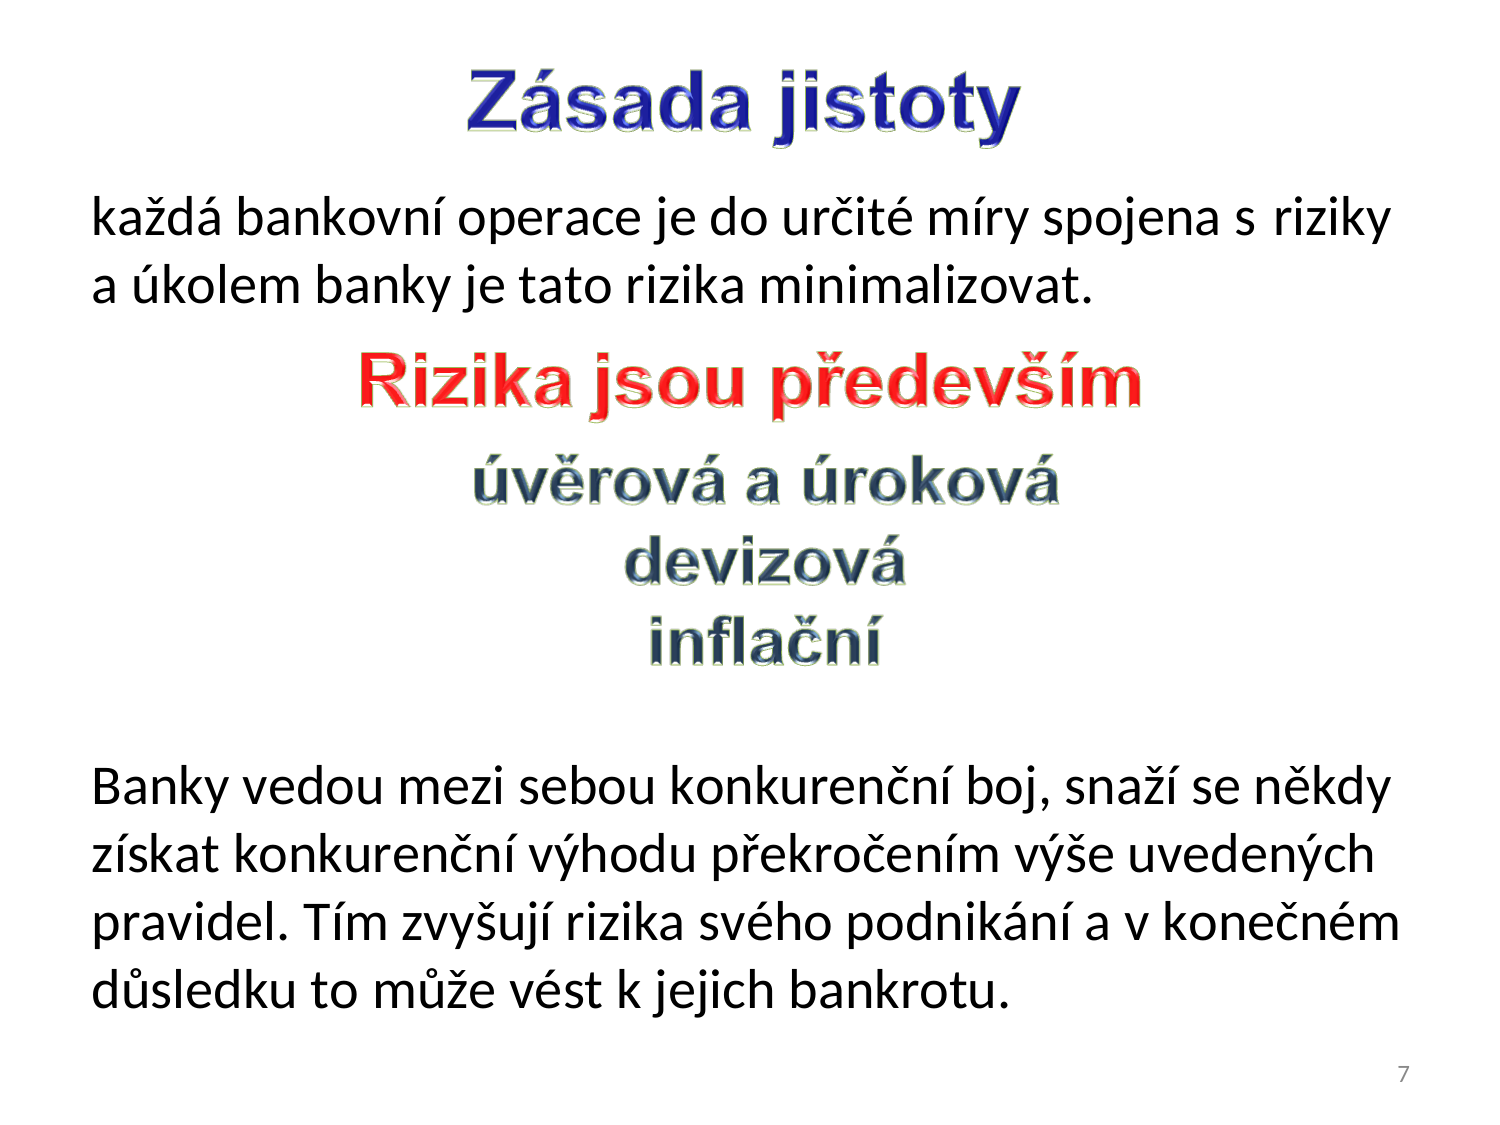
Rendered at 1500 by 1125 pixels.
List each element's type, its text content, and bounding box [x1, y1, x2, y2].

picture [309, 309, 1192, 691]
picture [415, 21, 1073, 160]
list každá bankovní operace je do určité míry spojena s riziky a úkolem banky je tato rizika minimalizovat. Banky vedou mezi sebou konkurenční boj, snaží se někdy získat konkurenční výhodu překročením výše uvedených pravidel. Tím zvyšují rizika svého podnikání a v konečném důsledku to může vést k jejich bankrotu. [76, 184, 1459, 1035]
text_box <číslo> [1074, 1042, 1426, 1103]
